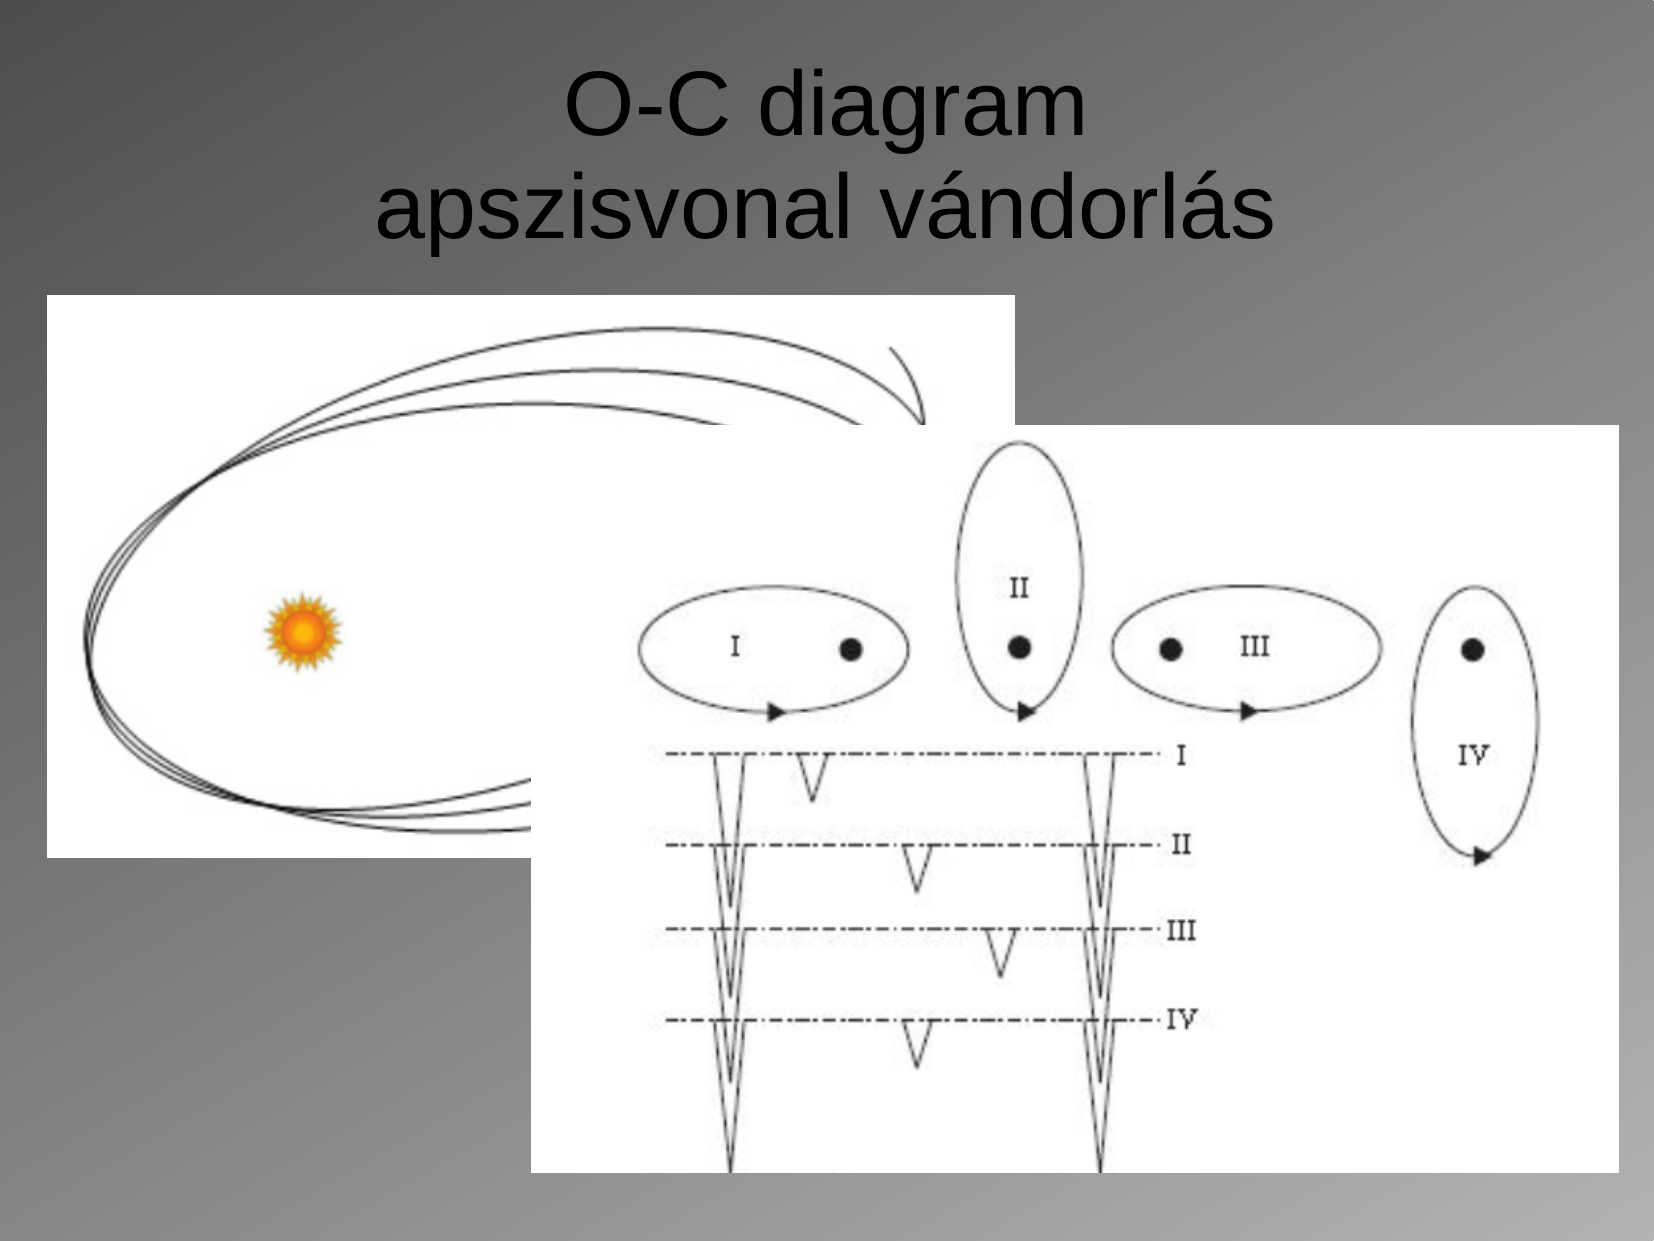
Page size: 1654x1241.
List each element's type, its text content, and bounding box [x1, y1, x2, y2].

title O-C diagram apszisvonal vándorlás [82, 49, 1571, 257]
picture [47, 295, 1619, 1173]
